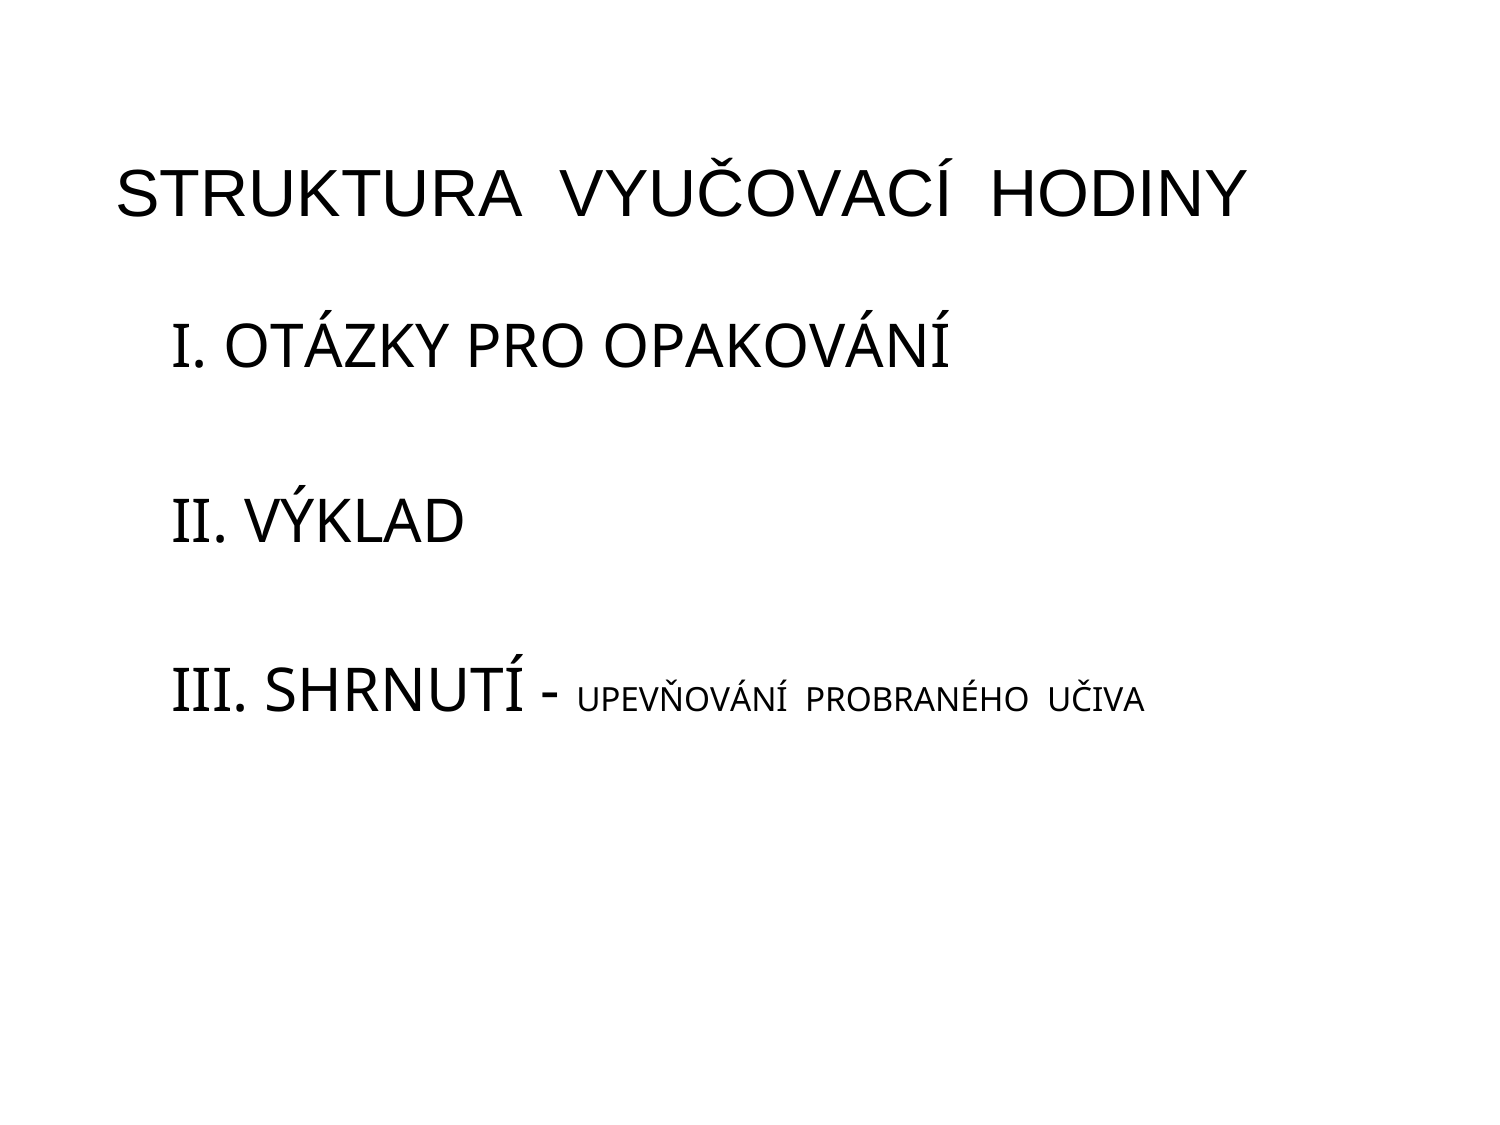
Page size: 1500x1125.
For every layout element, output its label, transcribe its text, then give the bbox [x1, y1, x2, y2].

list I. OTÁZKY PRO OPAKOVÁNÍ II. VÝKLAD III. SHRNUTÍ - UPEVŇOVÁNÍ PROBRANÉHO UČIVA [100, 299, 1425, 975]
title STRUKTURA VYUČOVACÍ HODINY [100, 49, 1425, 237]
